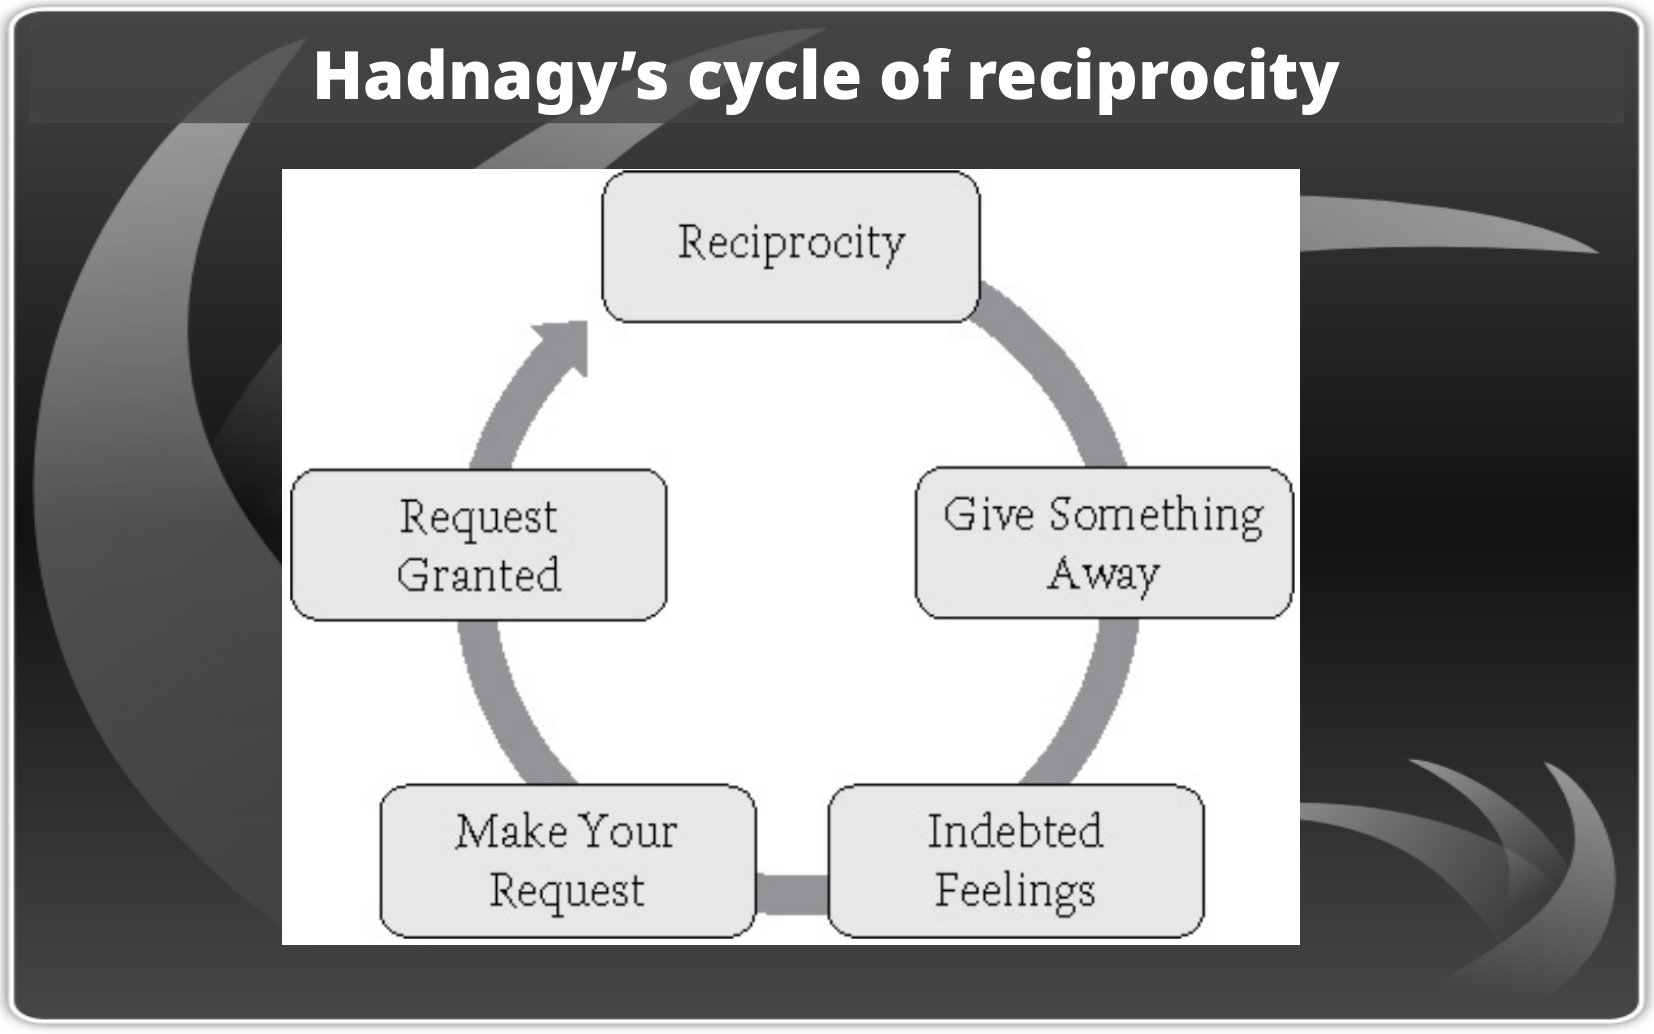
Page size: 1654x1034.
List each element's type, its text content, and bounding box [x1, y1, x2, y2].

title Hadnagy’s cycle of reciprocity [29, 24, 1625, 124]
picture [0, 0, 1654, 1034]
